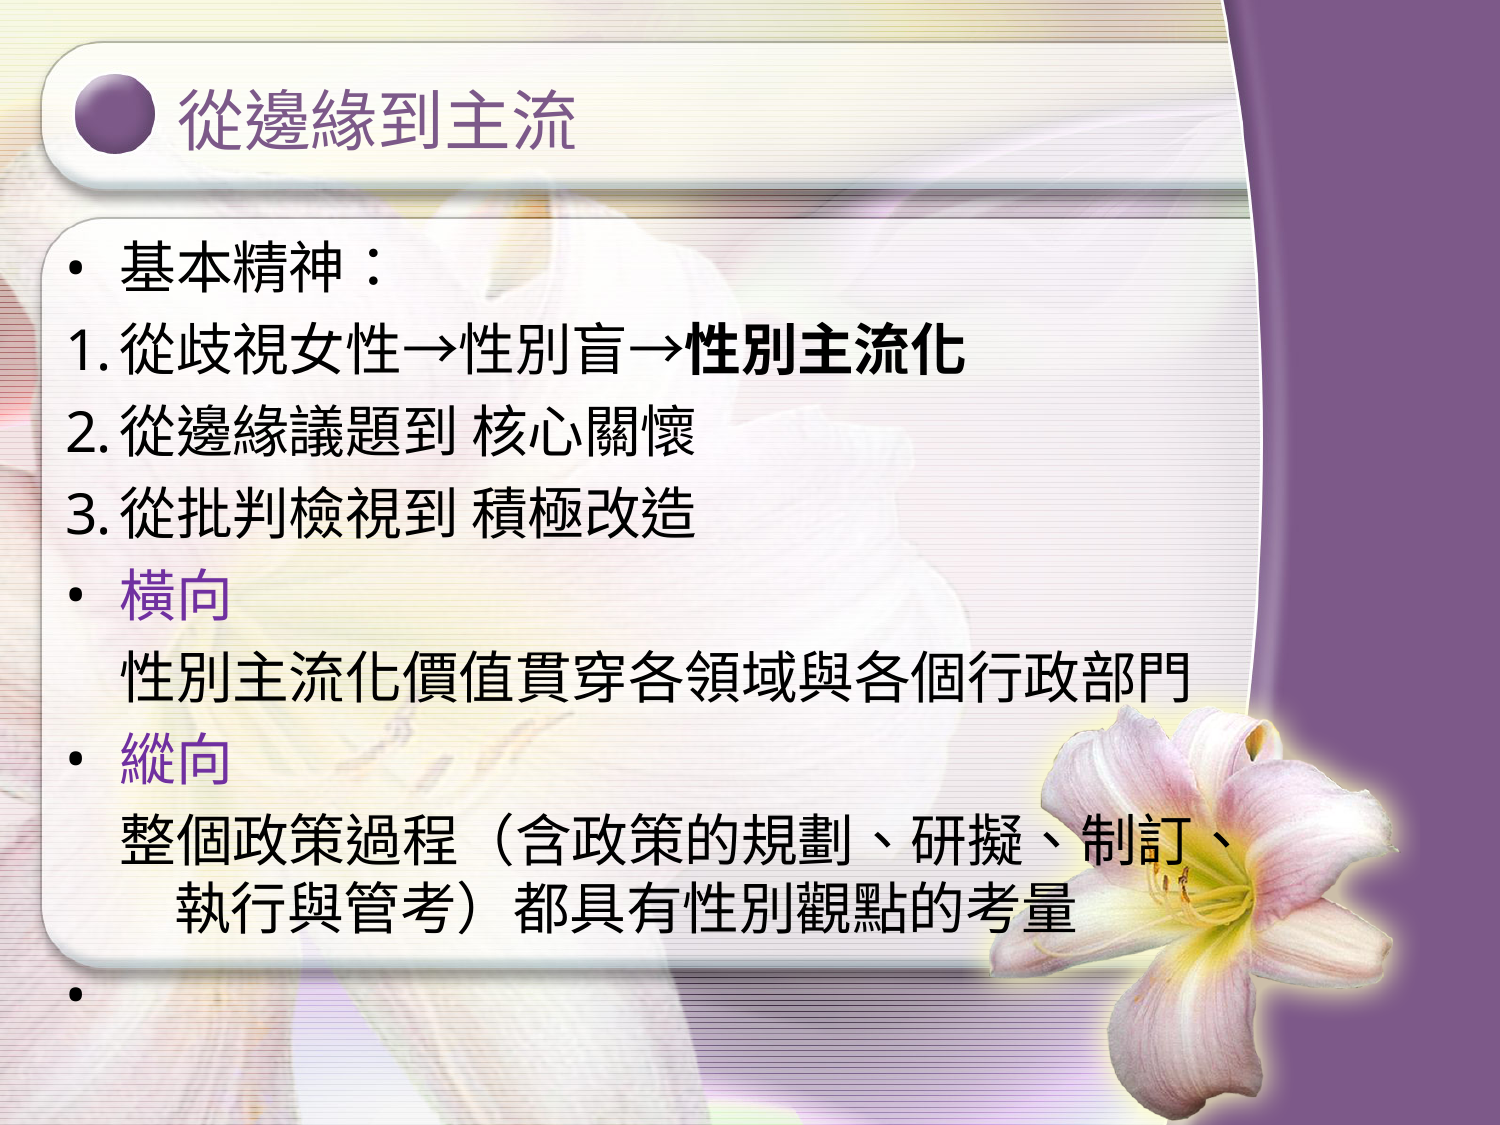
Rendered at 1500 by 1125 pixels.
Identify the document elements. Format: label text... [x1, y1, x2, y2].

title 從邊緣到主流 [162, 50, 1476, 188]
list 基本精神： 從歧視女性→性別盲→性別主流化 從邊緣議題到 核心關懷 從批判檢視到 積極改造 橫向 性別主流化價值貫穿各領域與各個行政部門 縱向 整個政策過程（含政策的規劃、研擬、制訂、執行與管考）都具有性別觀點的考量 [50, 224, 1251, 951]
